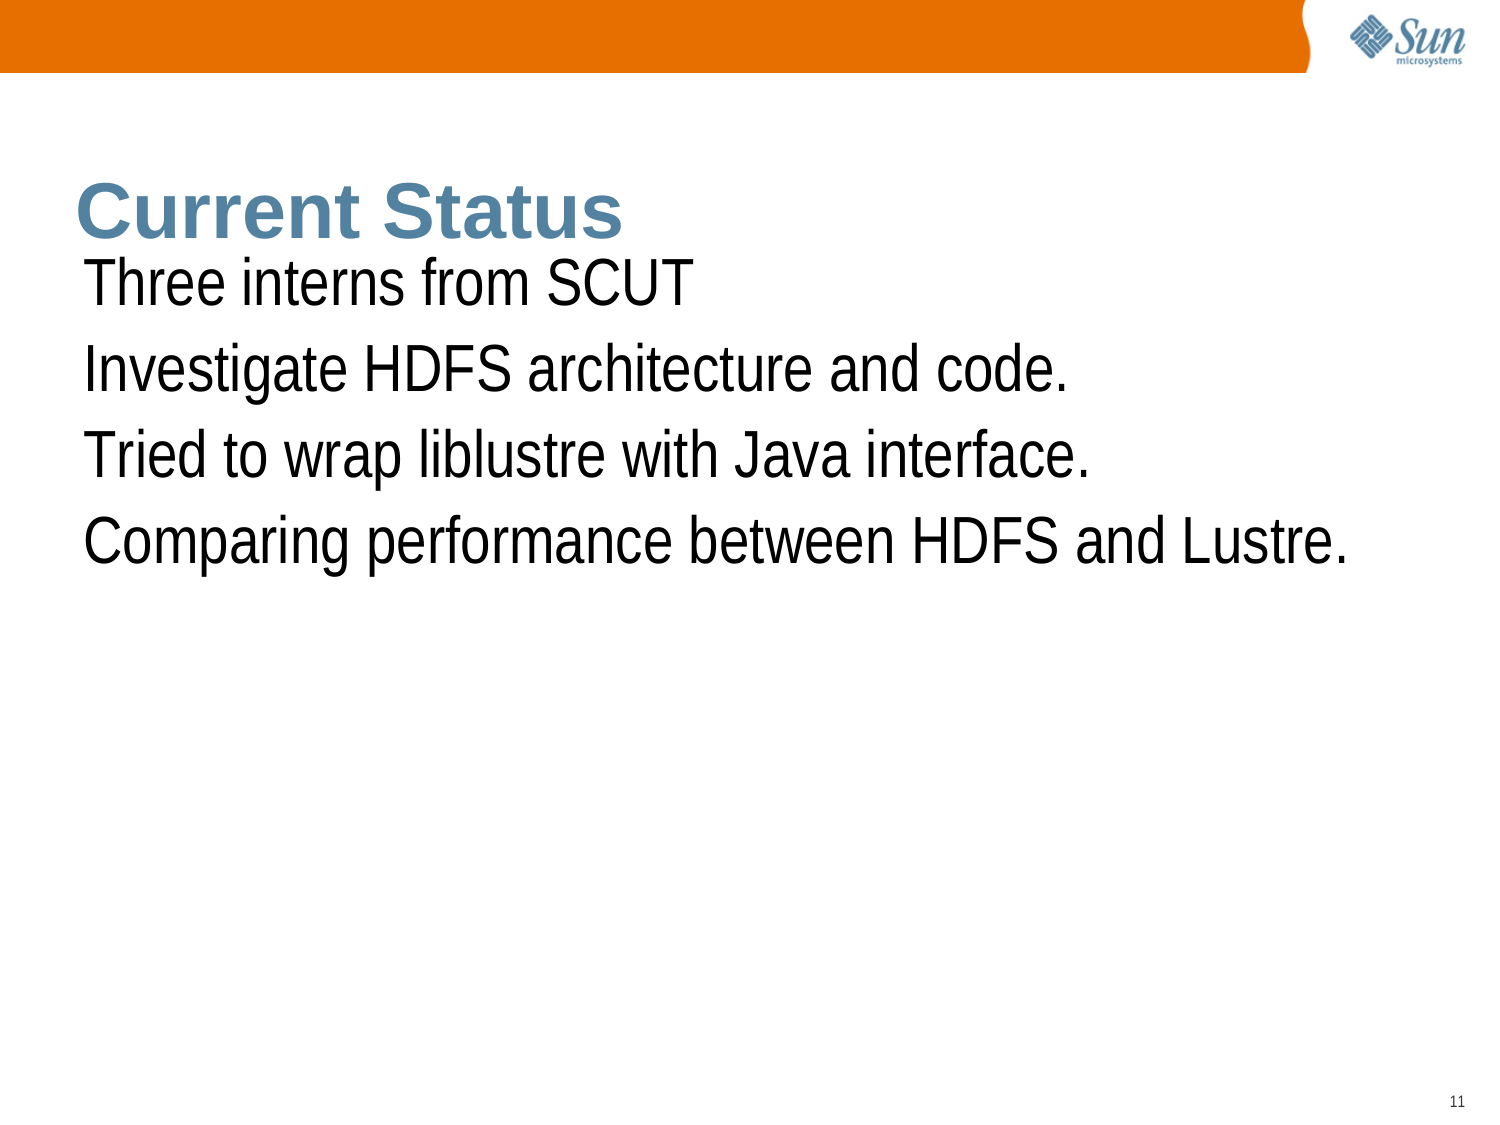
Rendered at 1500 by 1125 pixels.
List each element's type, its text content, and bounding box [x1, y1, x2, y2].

list Three interns from SCUT Investigate HDFS architecture and code. Tried to wrap liblustre with Java interface. Comparing performance between HDFS and Lustre. [64, 258, 1400, 1047]
picture [0, 0, 1500, 73]
title Current Status [74, 115, 1436, 253]
